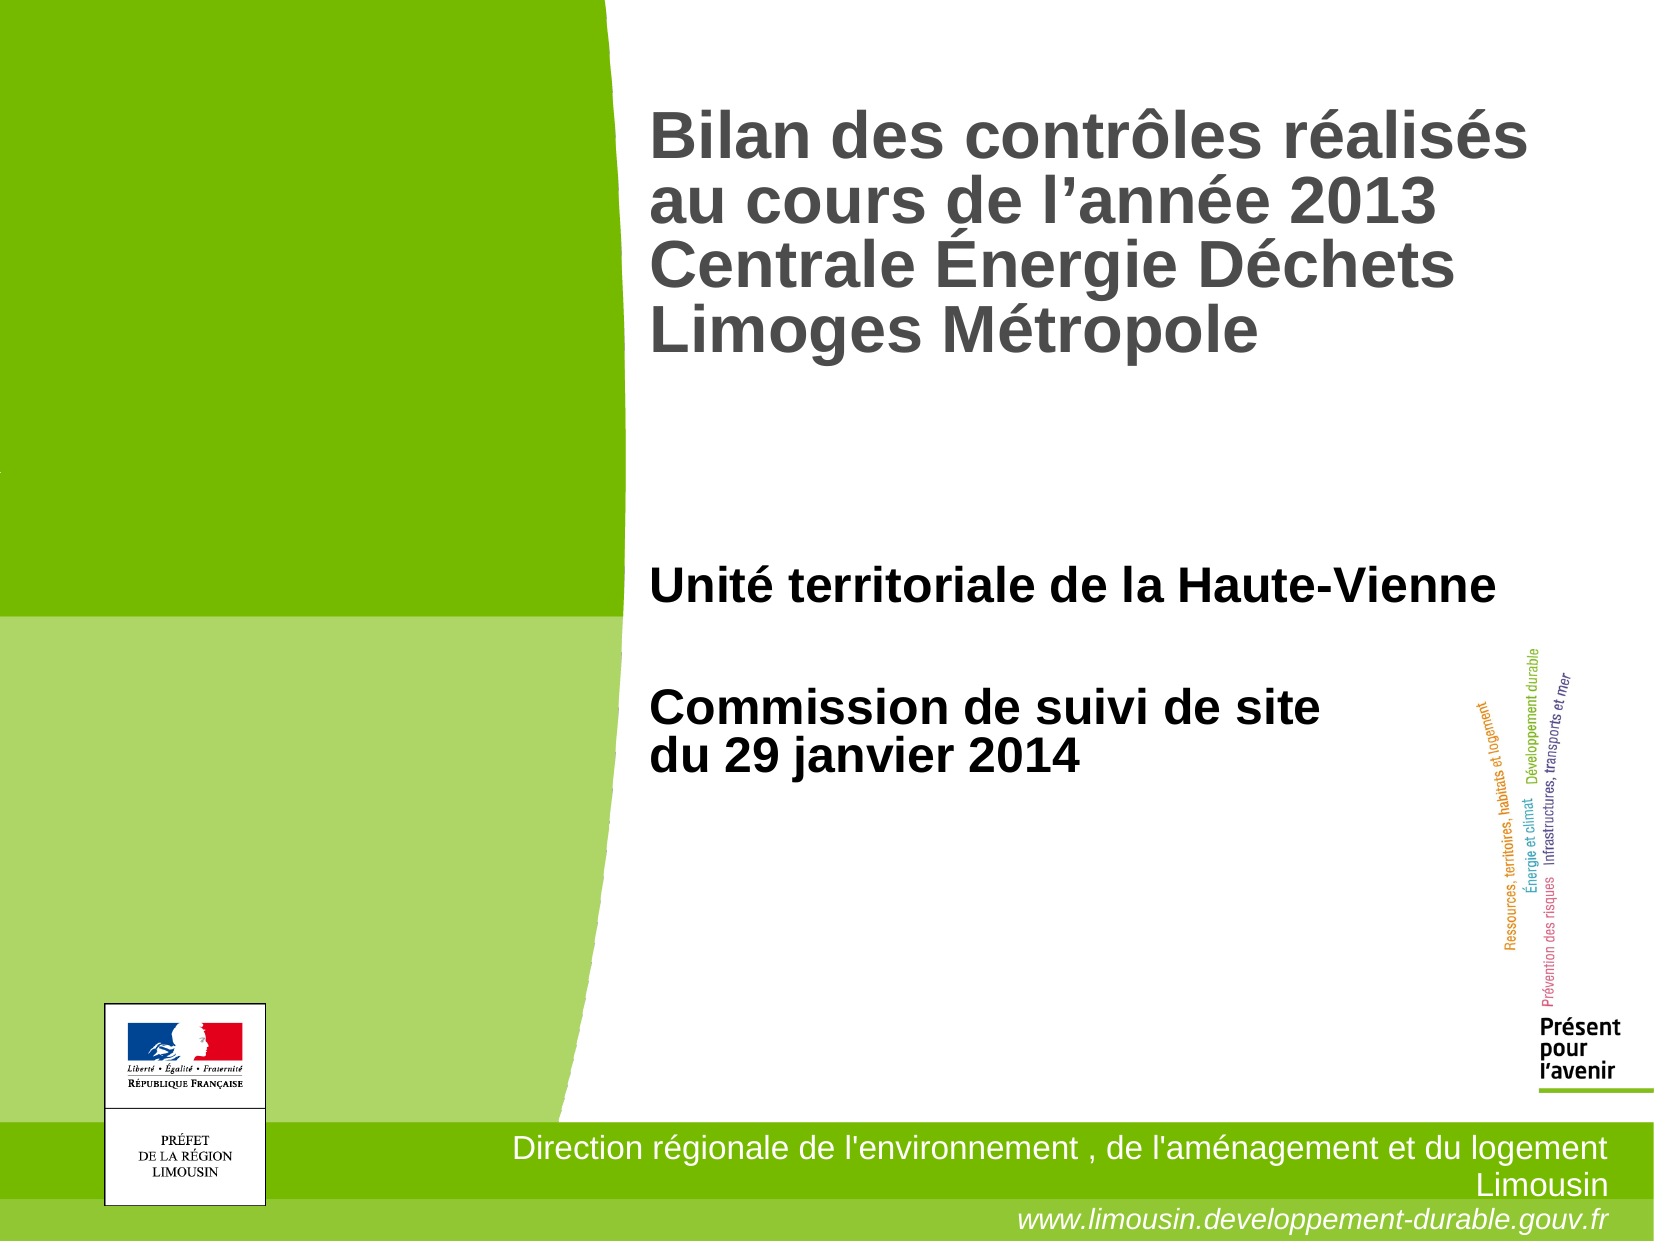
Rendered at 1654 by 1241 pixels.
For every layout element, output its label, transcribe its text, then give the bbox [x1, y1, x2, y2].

text_box Bilan des contrôles réalisés au cours de l’année 2013 Centrale Énergie Déchets Limoges Métropole [649, 29, 1595, 443]
text_box Direction régionale de l'environnement , de l'aménagement et du logement Limousin www.limousin.developpement-durable.gouv.fr [295, 1122, 1625, 1241]
picture [0, 0, 1654, 1241]
text_box Unité territoriale de la Haute-Vienne Commission de suivi de site du 29 janvier 2014 [649, 460, 1565, 886]
